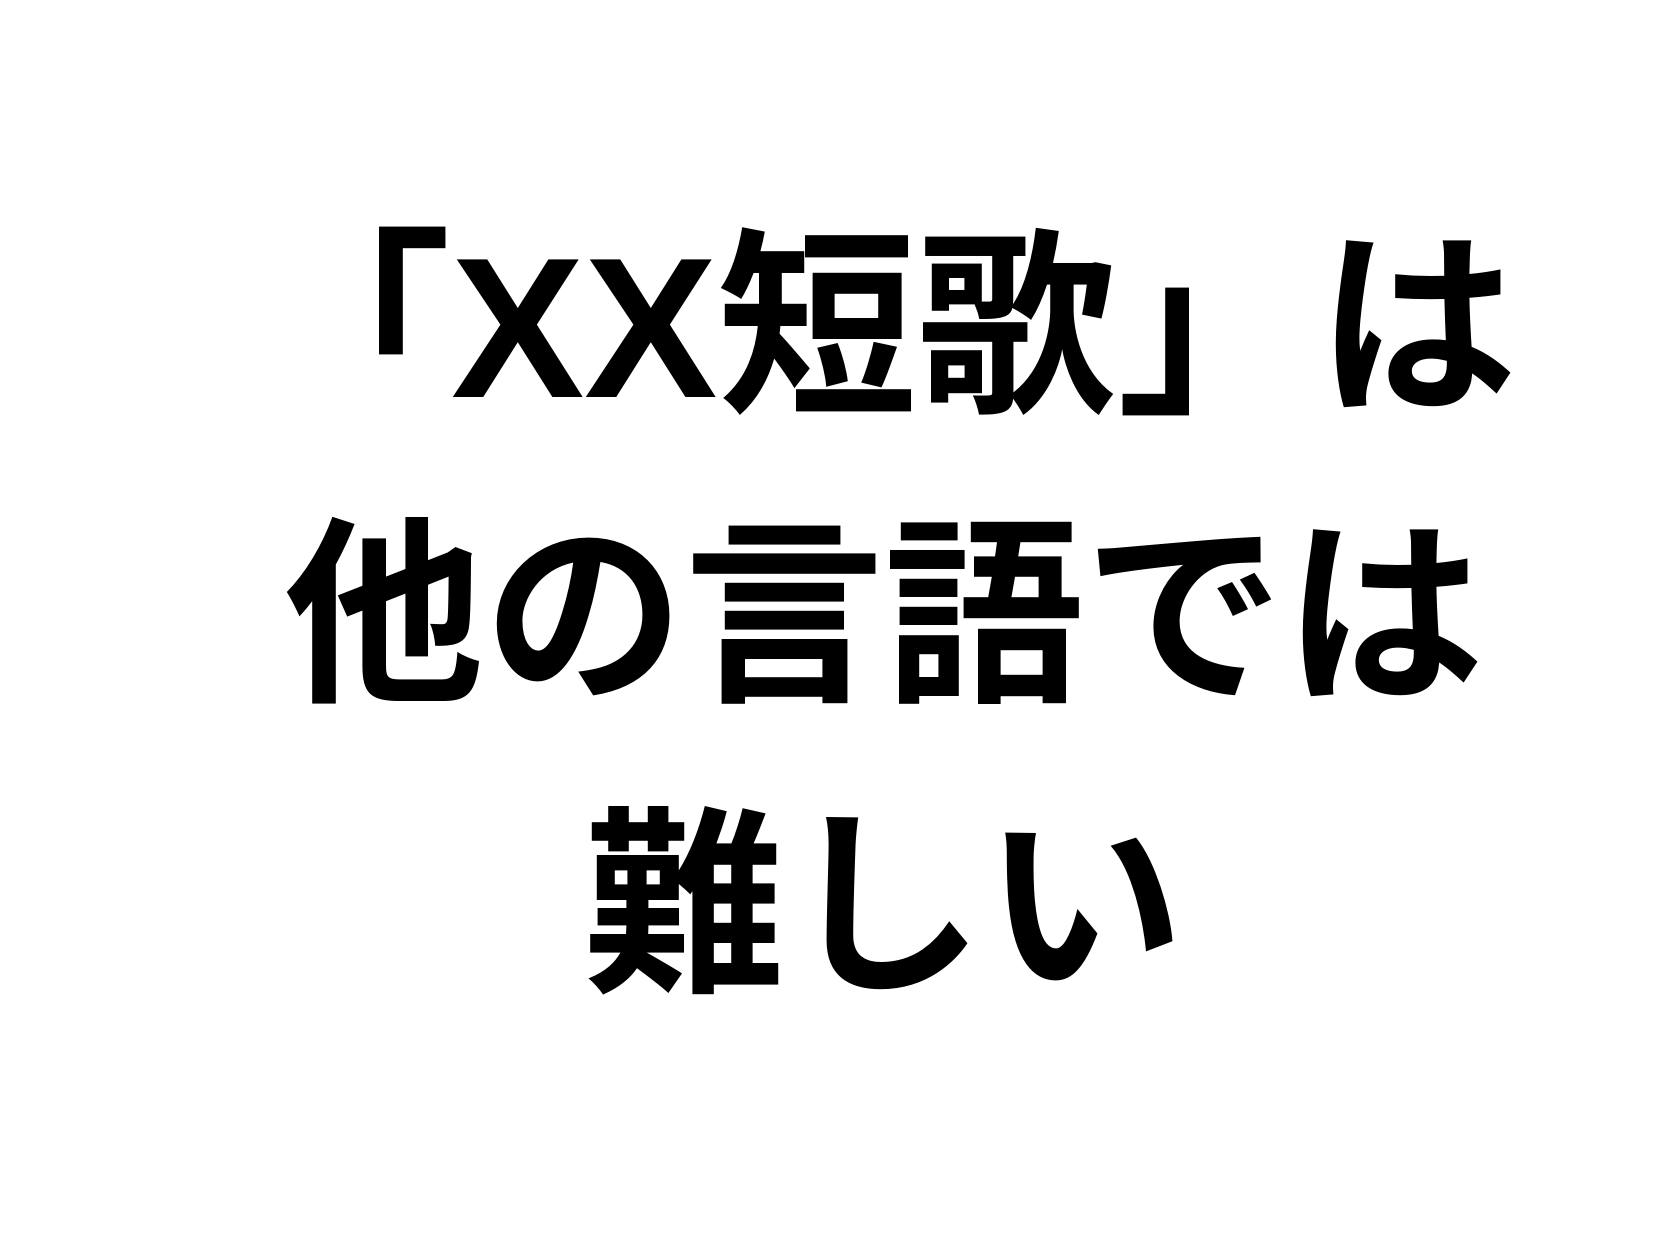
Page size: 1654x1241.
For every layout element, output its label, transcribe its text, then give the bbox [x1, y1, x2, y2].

text_box 「XX短歌」は 他の言語では 難しい [236, 157, 1459, 827]
